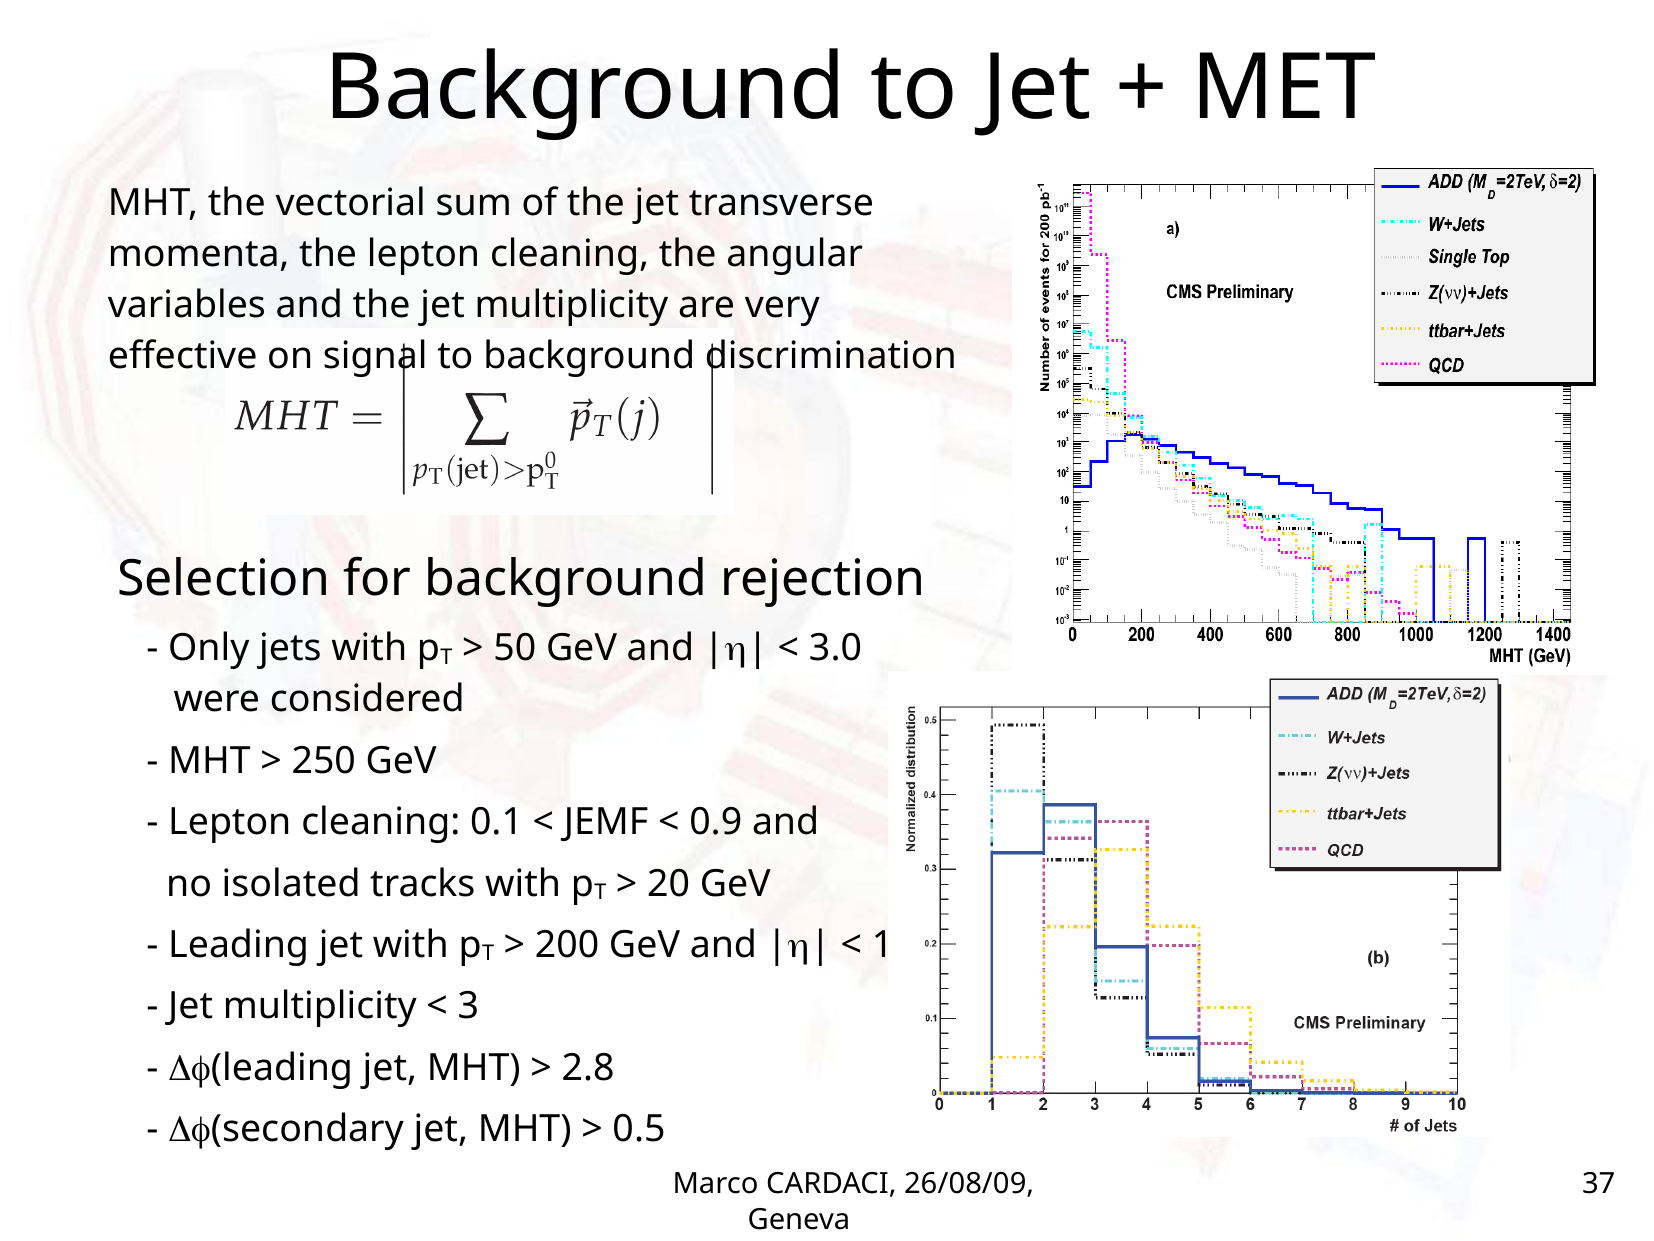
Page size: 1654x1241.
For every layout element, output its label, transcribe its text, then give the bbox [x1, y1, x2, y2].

text_box MHT, the vectorial sum of the jet transverse momenta, the lepton cleaning, the angular variables and the jet multiplicity are very effective on signal to background discrimination [93, 167, 976, 387]
text_box Marco CARDACI, 26/08/09, Geneva [657, 1157, 1078, 1213]
text_box Selection for background rejection - Only jets with pT > 50 GeV and || < 3.0 were considered - MHT > 250 GeV - Lepton cleaning: 0.1 < JEMF < 0.9 and no isolated tracks with pT > 20 GeV - Leading jet with pT > 200 GeV and || < 1.7 - Jet multiplicity < 3 - (leading jet, MHT) > 2.8 - (secondary jet, MHT) > 0.5 [102, 534, 965, 1135]
text_box 37 [1567, 1157, 1643, 1213]
title Background to Jet + MET [191, 28, 1512, 154]
picture [9, 3, 1654, 1238]
